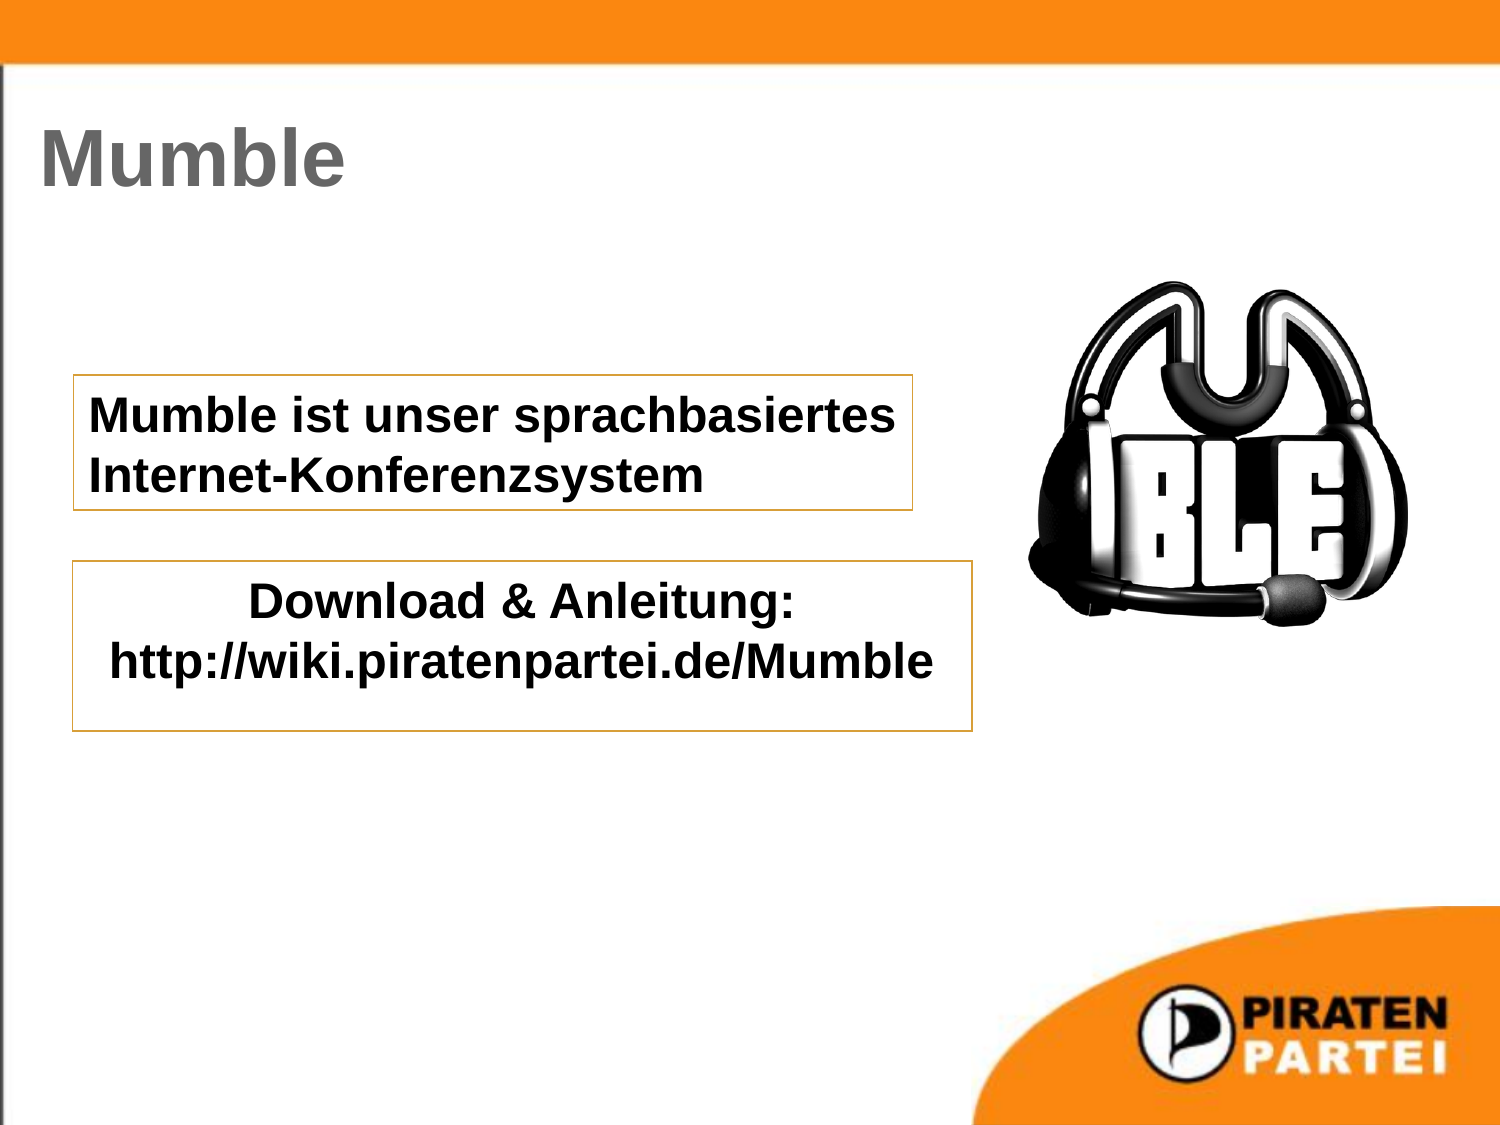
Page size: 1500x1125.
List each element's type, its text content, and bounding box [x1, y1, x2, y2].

picture [971, 906, 1500, 1125]
picture [1028, 264, 1408, 643]
text_box Mumble ist unser sprachbasiertes Internet-Konferenzsystem [73, 375, 912, 510]
text_box Download & Anleitung: http://wiki.piratenpartei.de/Mumble [72, 561, 972, 731]
title Mumble [24, 97, 1375, 212]
